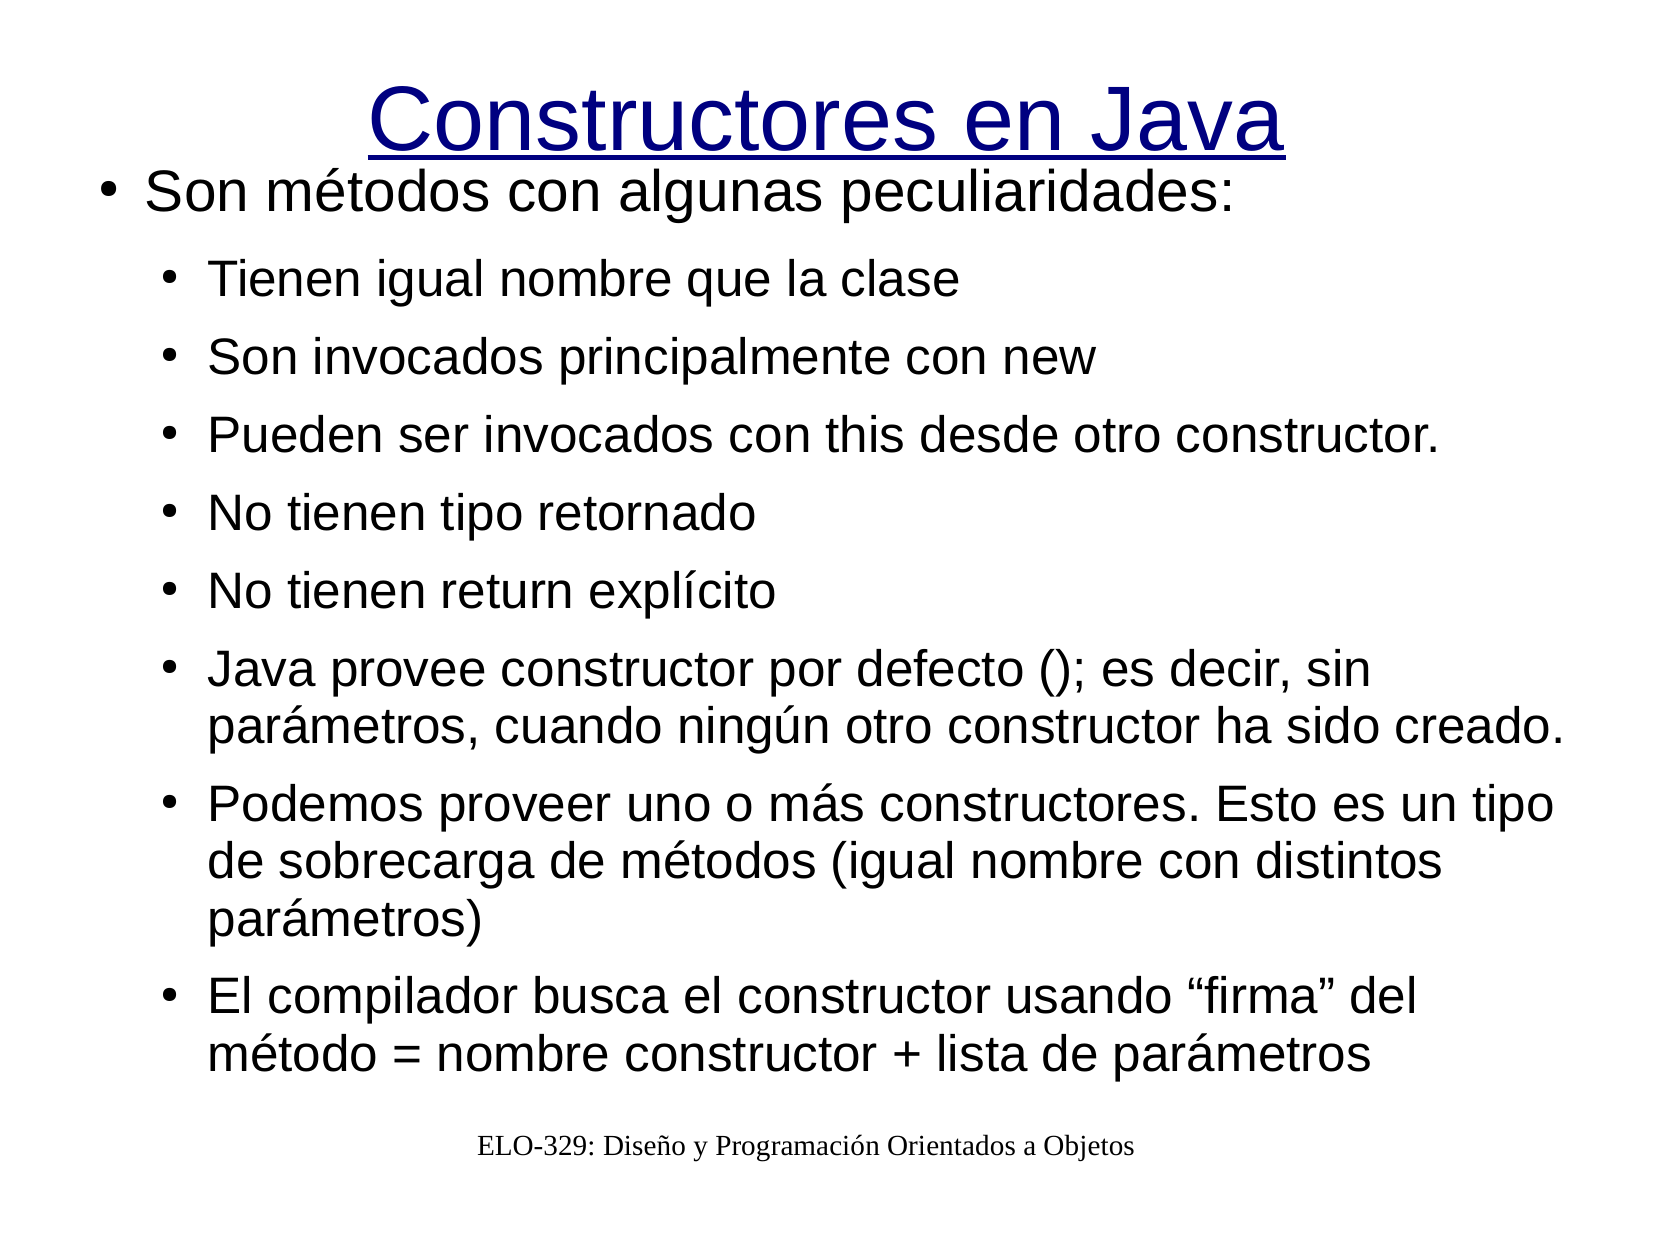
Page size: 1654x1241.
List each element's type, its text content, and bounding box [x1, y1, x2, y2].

list Son métodos con algunas peculiaridades: Tienen igual nombre que la clase Son invocados principalmente con new Pueden ser invocados con this desde otro constructor. No tienen tipo retornado No tienen return explícito Java provee constructor por defecto (); es decir, sin parámetros, cuando ningún otro constructor ha sido creado. Podemos proveer uno o más constructores. Esto es un tipo de sobrecarga de métodos (igual nombre con distintos parámetros) El compilador busca el constructor usando “firma” del método = nombre constructor + lista de parámetros [82, 157, 1571, 1133]
title Constructores en Java [82, 49, 1571, 157]
